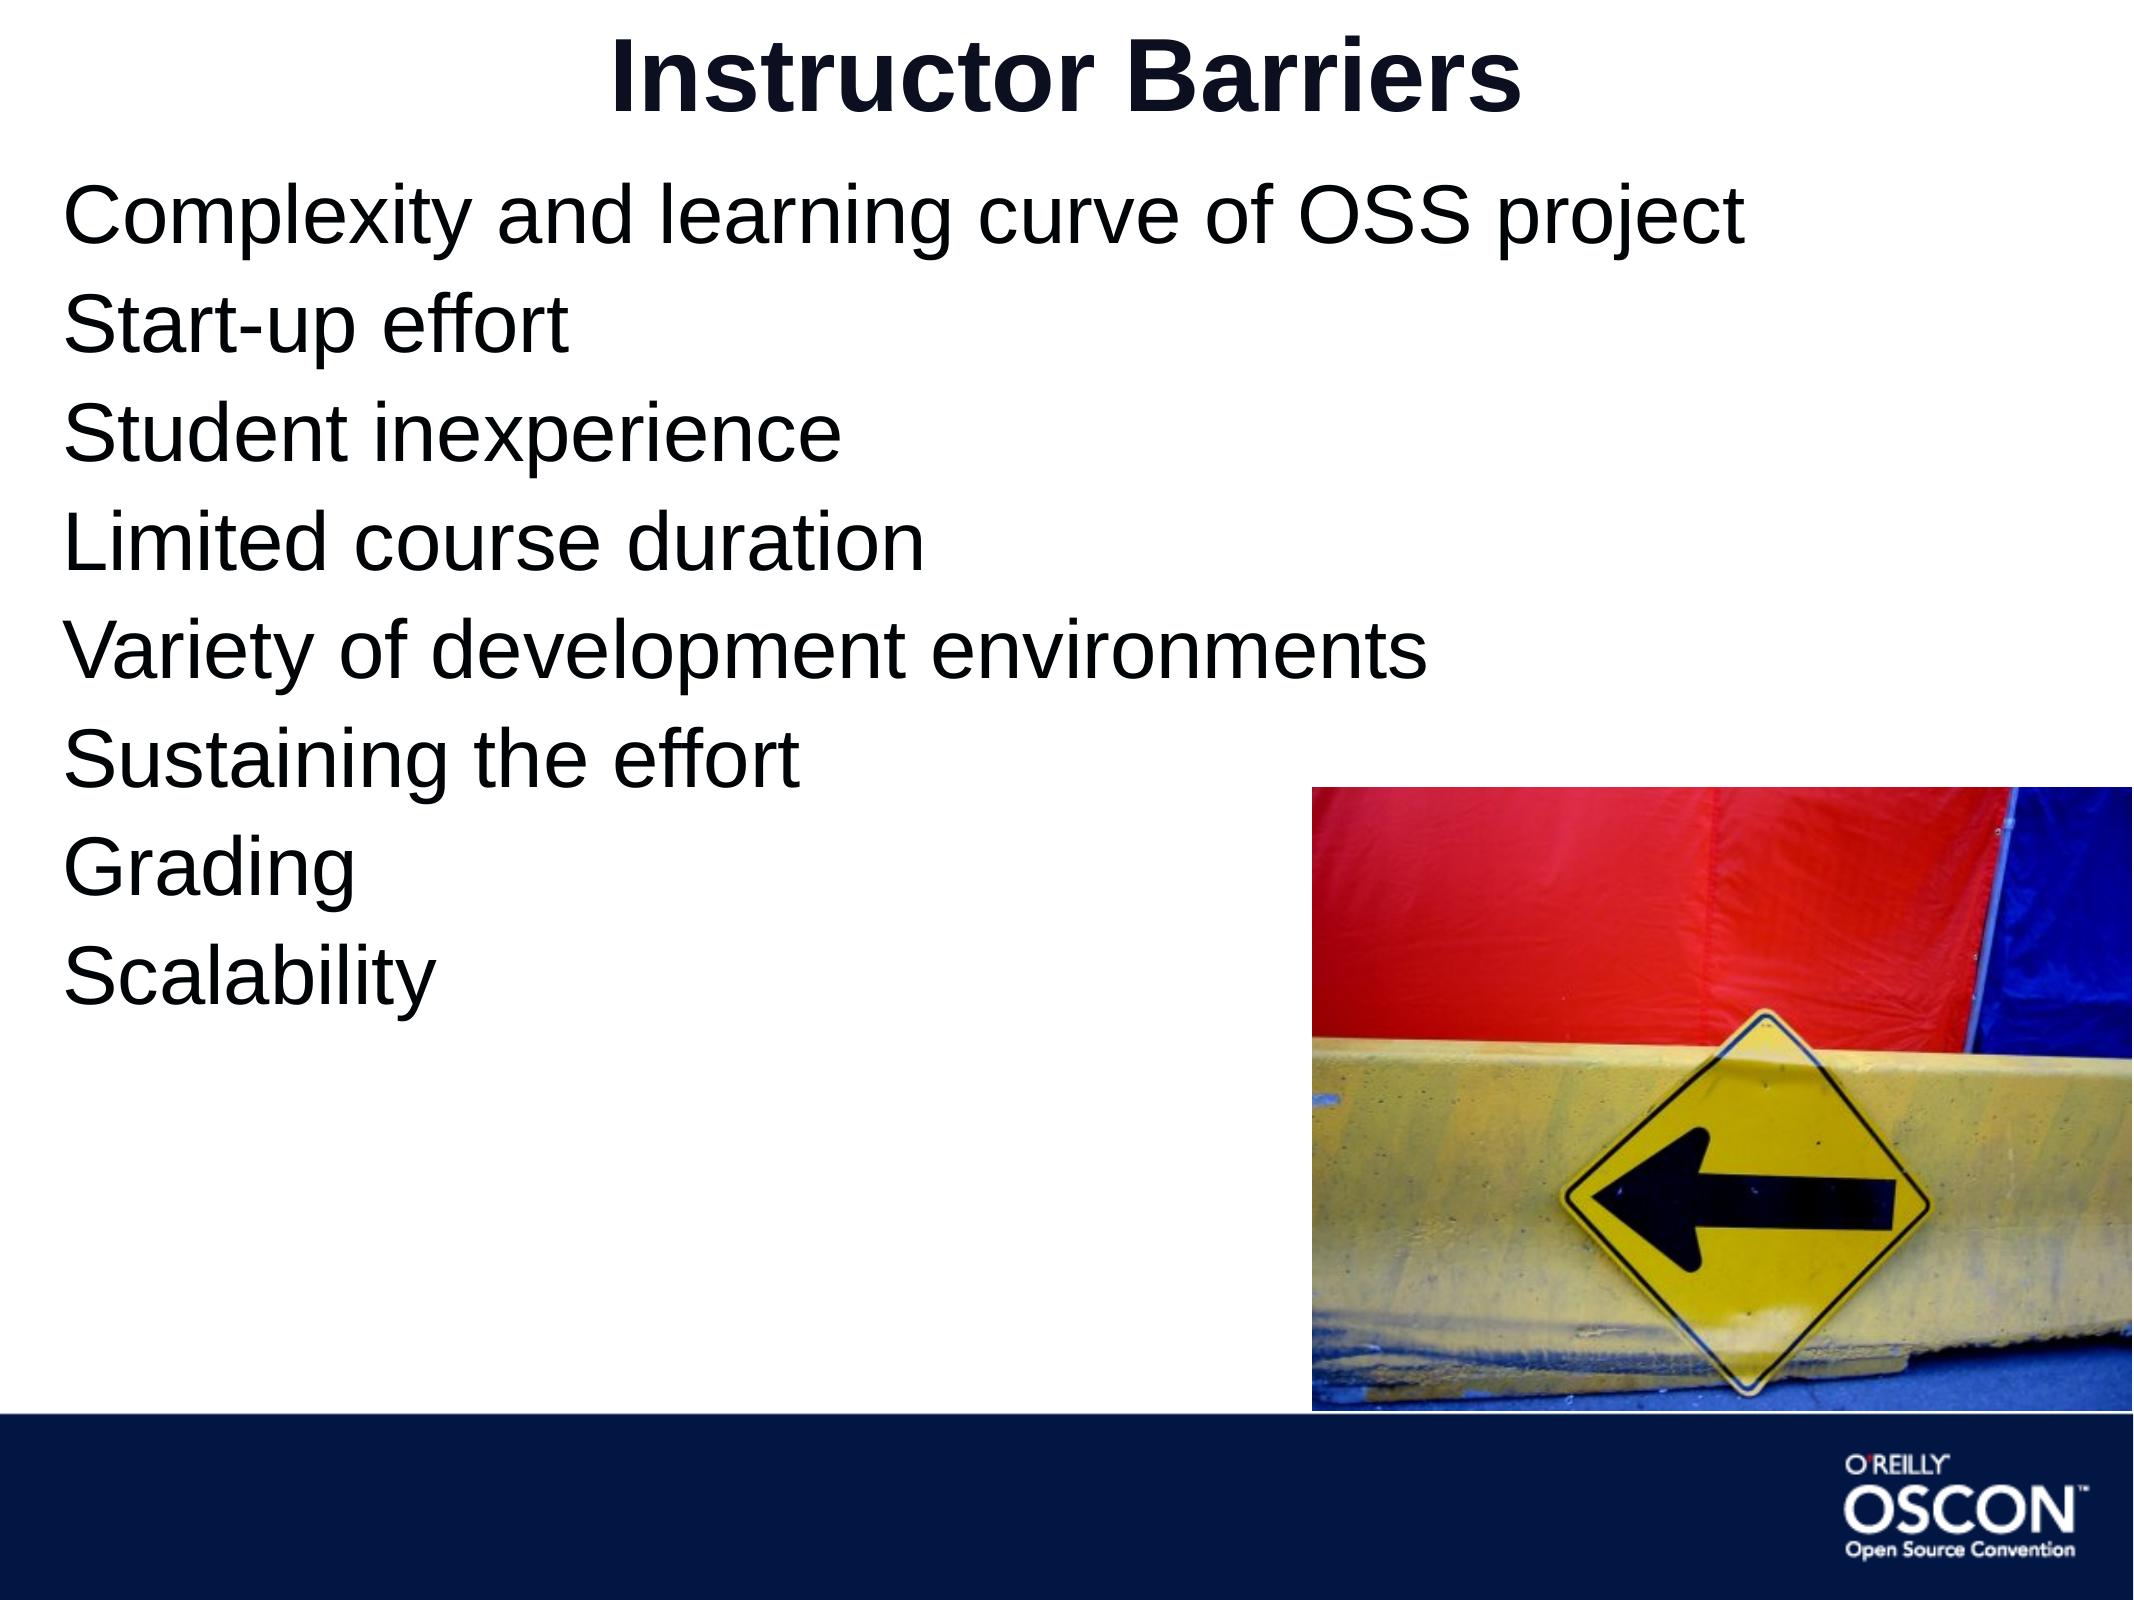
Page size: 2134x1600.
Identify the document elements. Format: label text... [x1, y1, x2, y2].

title Instructor Barriers [41, 0, 2094, 152]
picture [0, 0, 2134, 1600]
list Complexity and learning curve of OSS project Start-up effort Student inexperience Limited course duration Variety of development environments Sustaining the effort Grading Scalability [47, 168, 2100, 1244]
